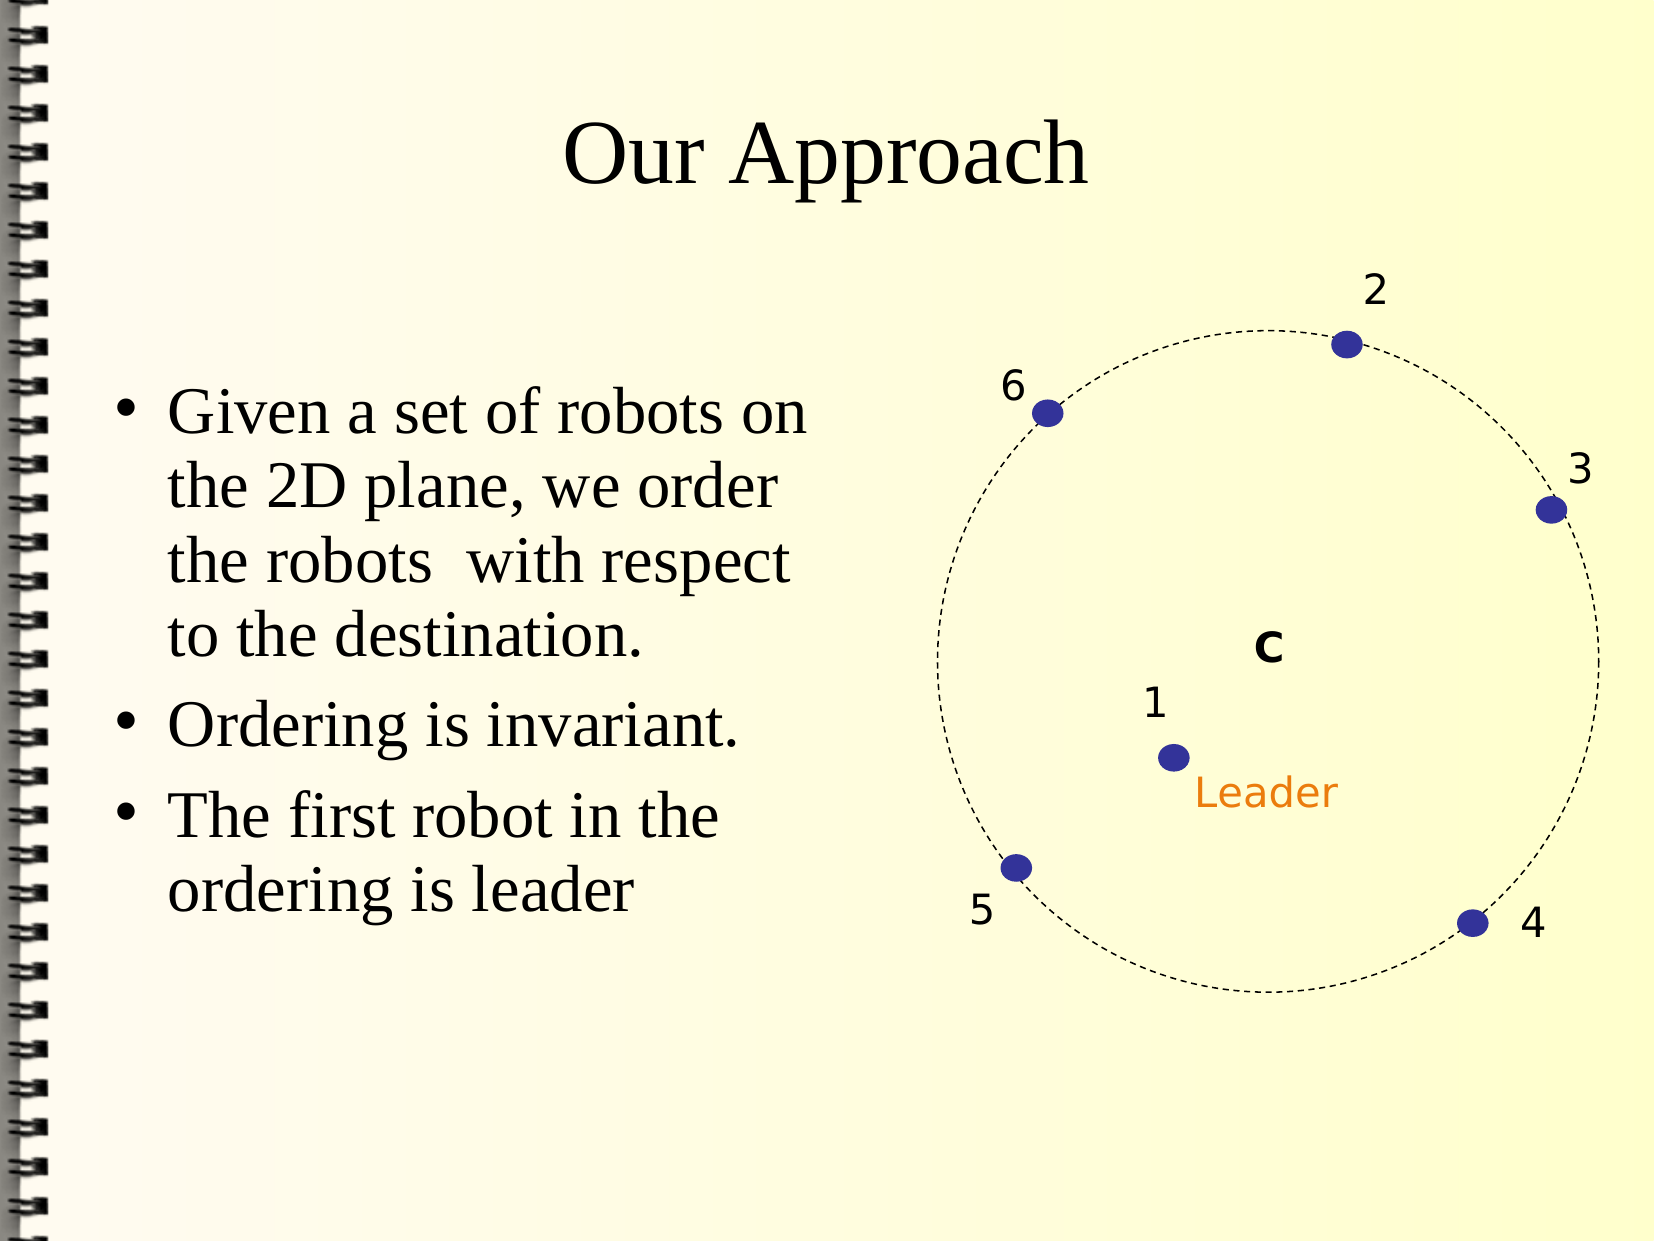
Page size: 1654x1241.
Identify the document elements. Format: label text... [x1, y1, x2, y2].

text_box C [1239, 612, 1300, 679]
text_box 5 [954, 874, 1011, 941]
text_box 2 [1347, 254, 1405, 321]
picture [0, 0, 1654, 1241]
text_box [1158, 743, 1190, 772]
text_box 3 [1552, 433, 1609, 500]
text_box 4 [1505, 888, 1562, 955]
text_box Leader [1179, 757, 1354, 824]
text_box [1032, 399, 1064, 428]
text_box 1 [1127, 667, 1184, 734]
text_box [1457, 909, 1489, 937]
text_box [1331, 330, 1363, 359]
title Our Approach [82, 49, 1571, 257]
text_box 6 [985, 351, 1042, 417]
list Given a set of robots on the 2D plane, we order the robots with respect to the destination. Ordering is invariant. The first robot in the ordering is leader [82, 366, 868, 1186]
text_box [1000, 854, 1033, 882]
text_box [1535, 496, 1568, 524]
